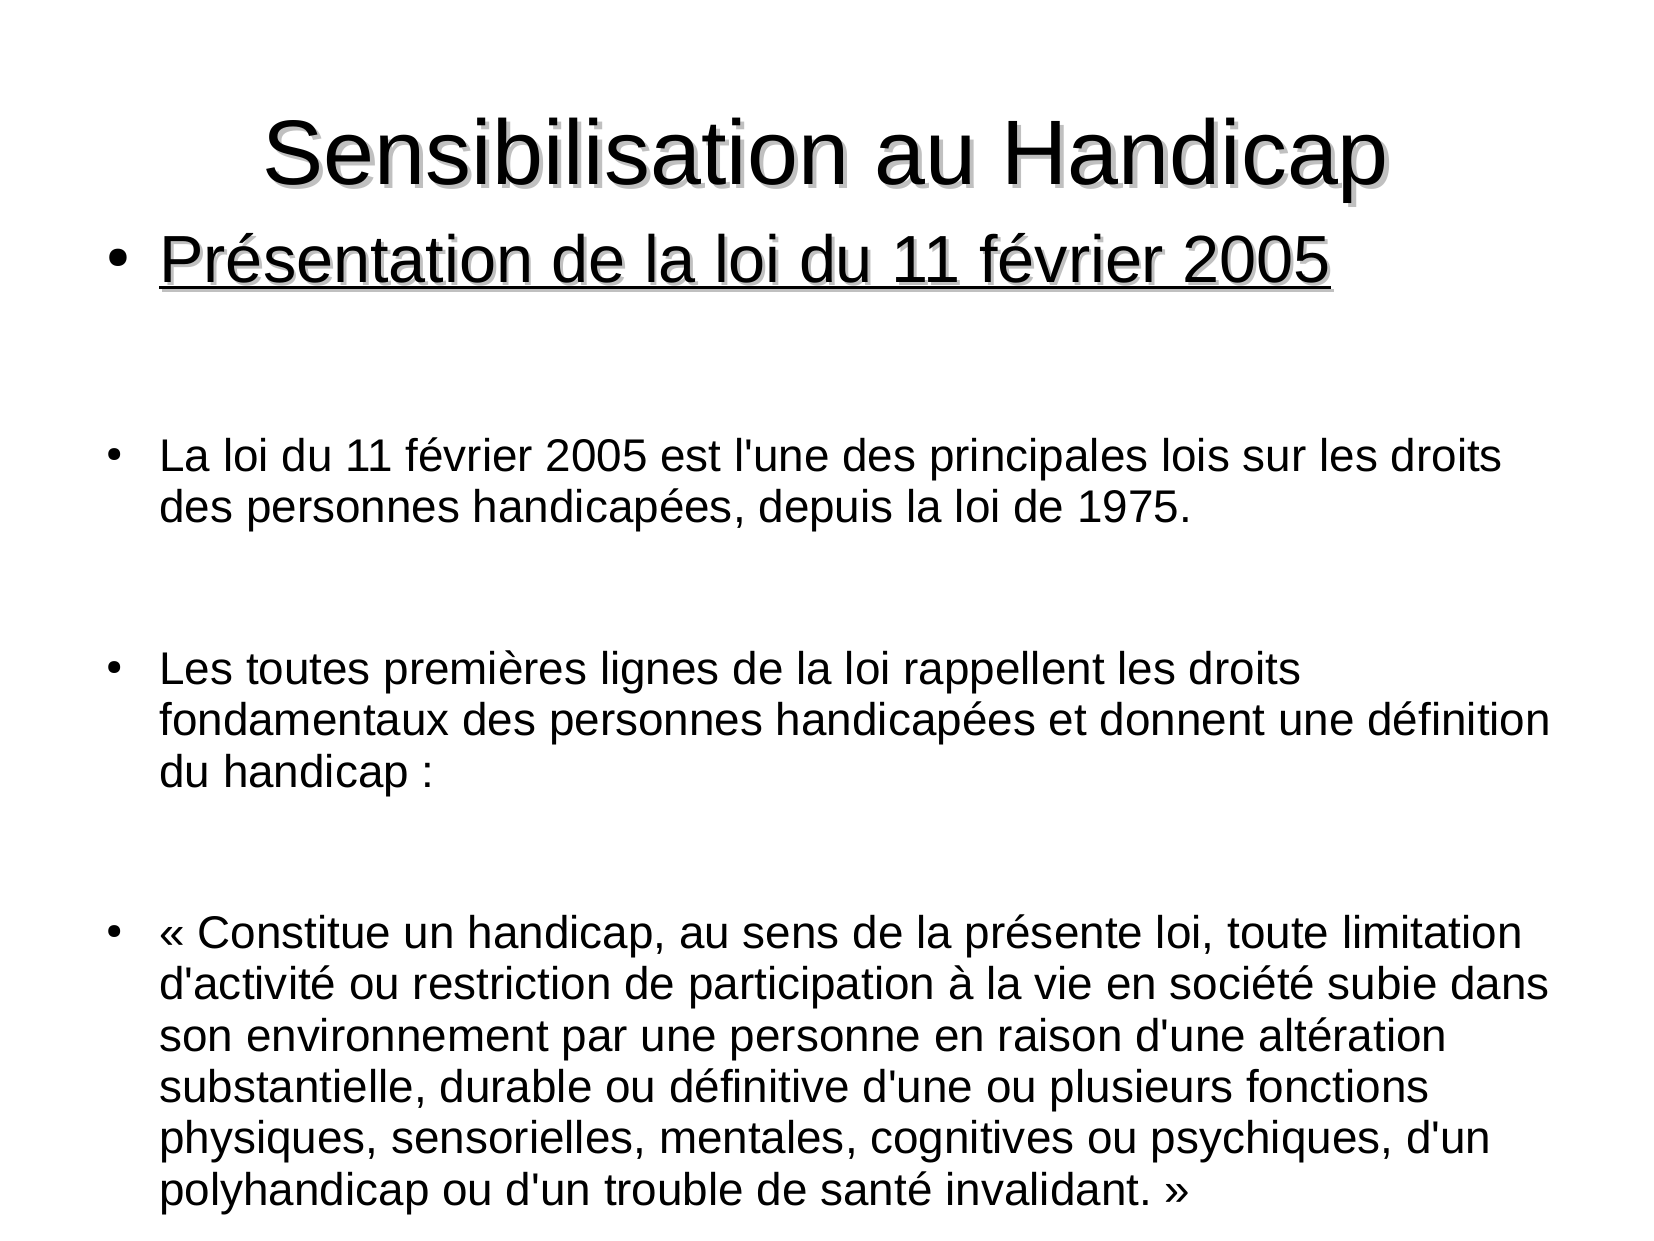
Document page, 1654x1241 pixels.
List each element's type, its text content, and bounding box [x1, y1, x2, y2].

title Sensibilisation au Handicap [82, 56, 1571, 250]
list Présentation de la loi du 11 février 2005 La loi du 11 février 2005 est l'une des principales lois sur les droits des personnes handicapées, depuis la loi de 1975. Les toutes premières lignes de la loi rappellent les droits fondamentaux des personnes handicapées et donnent une définition du handicap : « Constitue un handicap, au sens de la présente loi, toute limitation d'activité ou restriction de participation à la vie en société subie dans son environnement par une personne en raison d'une altération substantielle, durable ou définitive d'une ou plusieurs fonctions physiques, sensorielles, mentales, cognitives ou psychiques, d'un polyhandicap ou d'un trouble de santé invalidant. » [88, 221, 1577, 1212]
